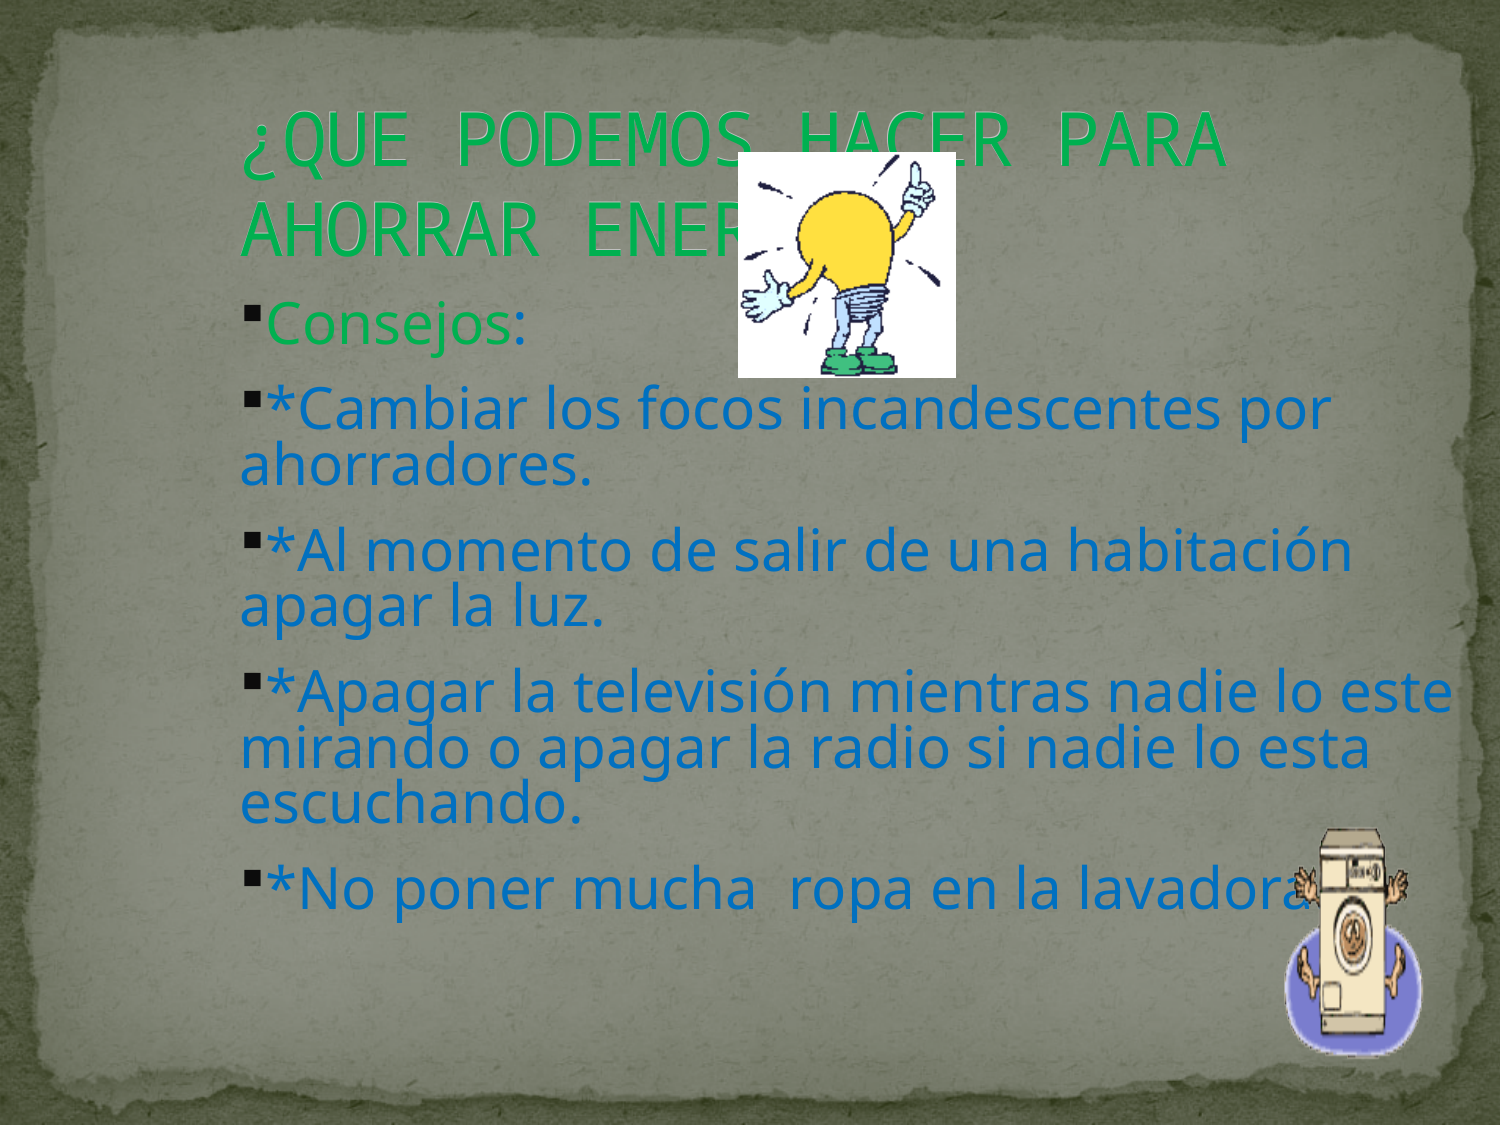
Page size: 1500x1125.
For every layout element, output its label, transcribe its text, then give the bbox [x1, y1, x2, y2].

list Consejos: *Cambiar los focos incandescentes por ahorradores. *Al momento de salir de una habitación apagar la luz. *Apagar la televisión mientras nadie lo este mirando o apagar la radio si nadie lo esta escuchando. *No poner mucha ropa en la lavadora. [225, 292, 1500, 1043]
picture [738, 152, 956, 378]
title ¿QUE PODEMOS HACER PARA AHORRAR ENERGIA? [225, 83, 1500, 234]
picture [1277, 820, 1431, 1071]
